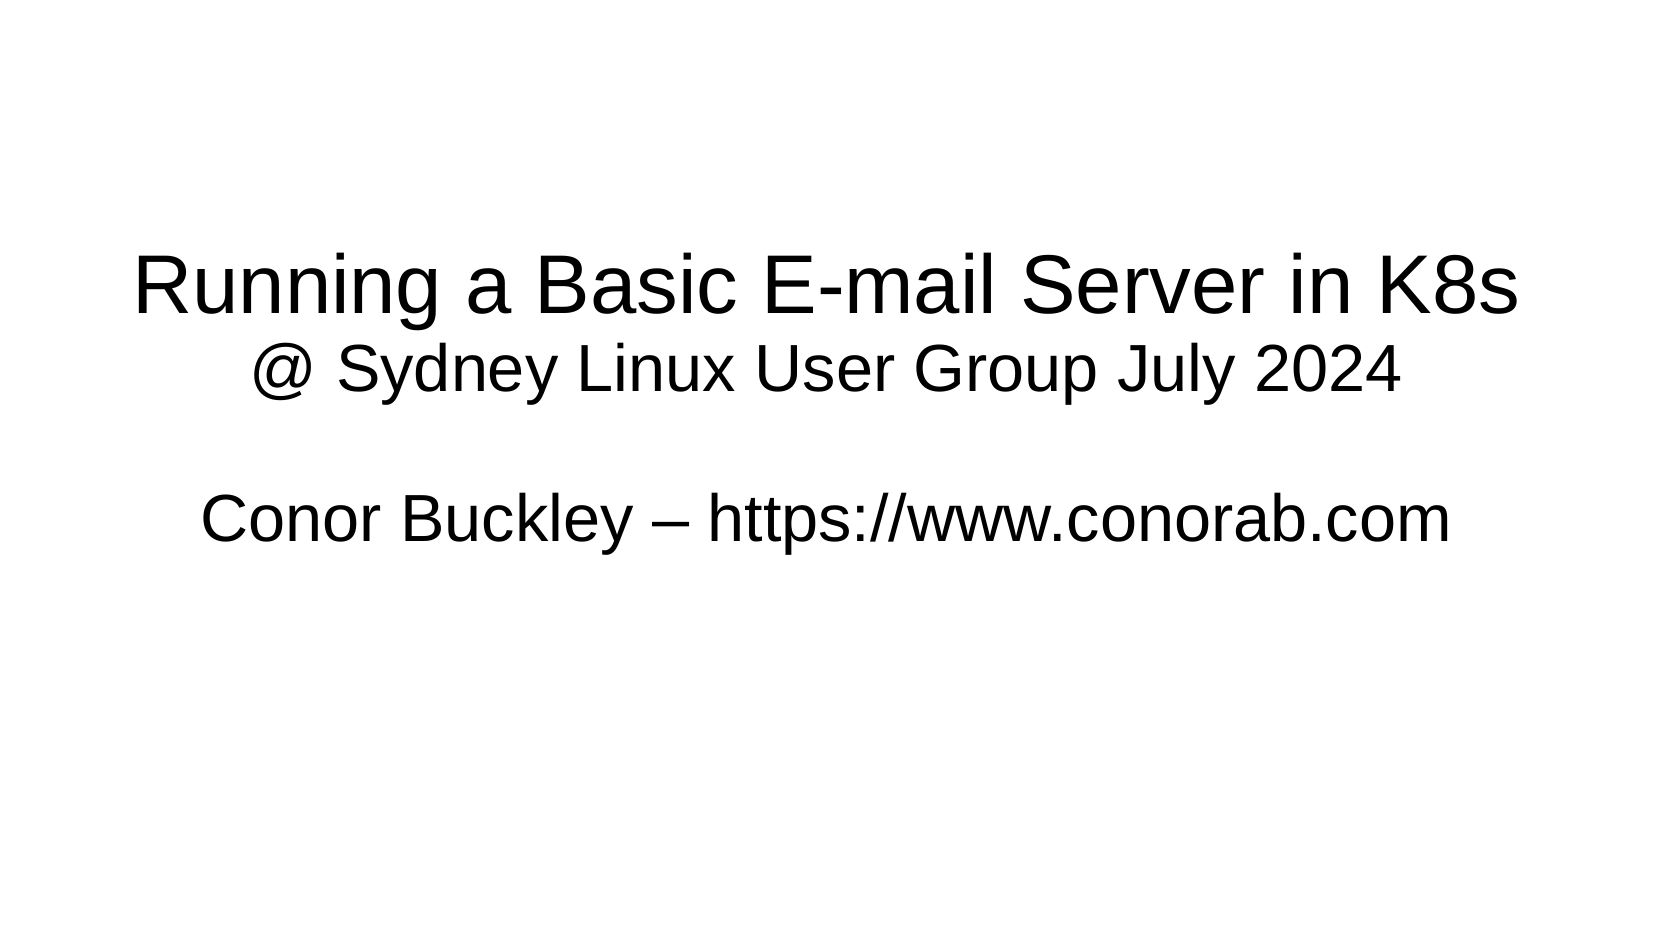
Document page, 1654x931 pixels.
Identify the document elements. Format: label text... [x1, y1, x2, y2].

subtitle Running a Basic E-mail Server in K8s @ Sydney Linux User Group July 2024 Conor Buckley – https://www.conorab.com [82, 37, 1571, 757]
